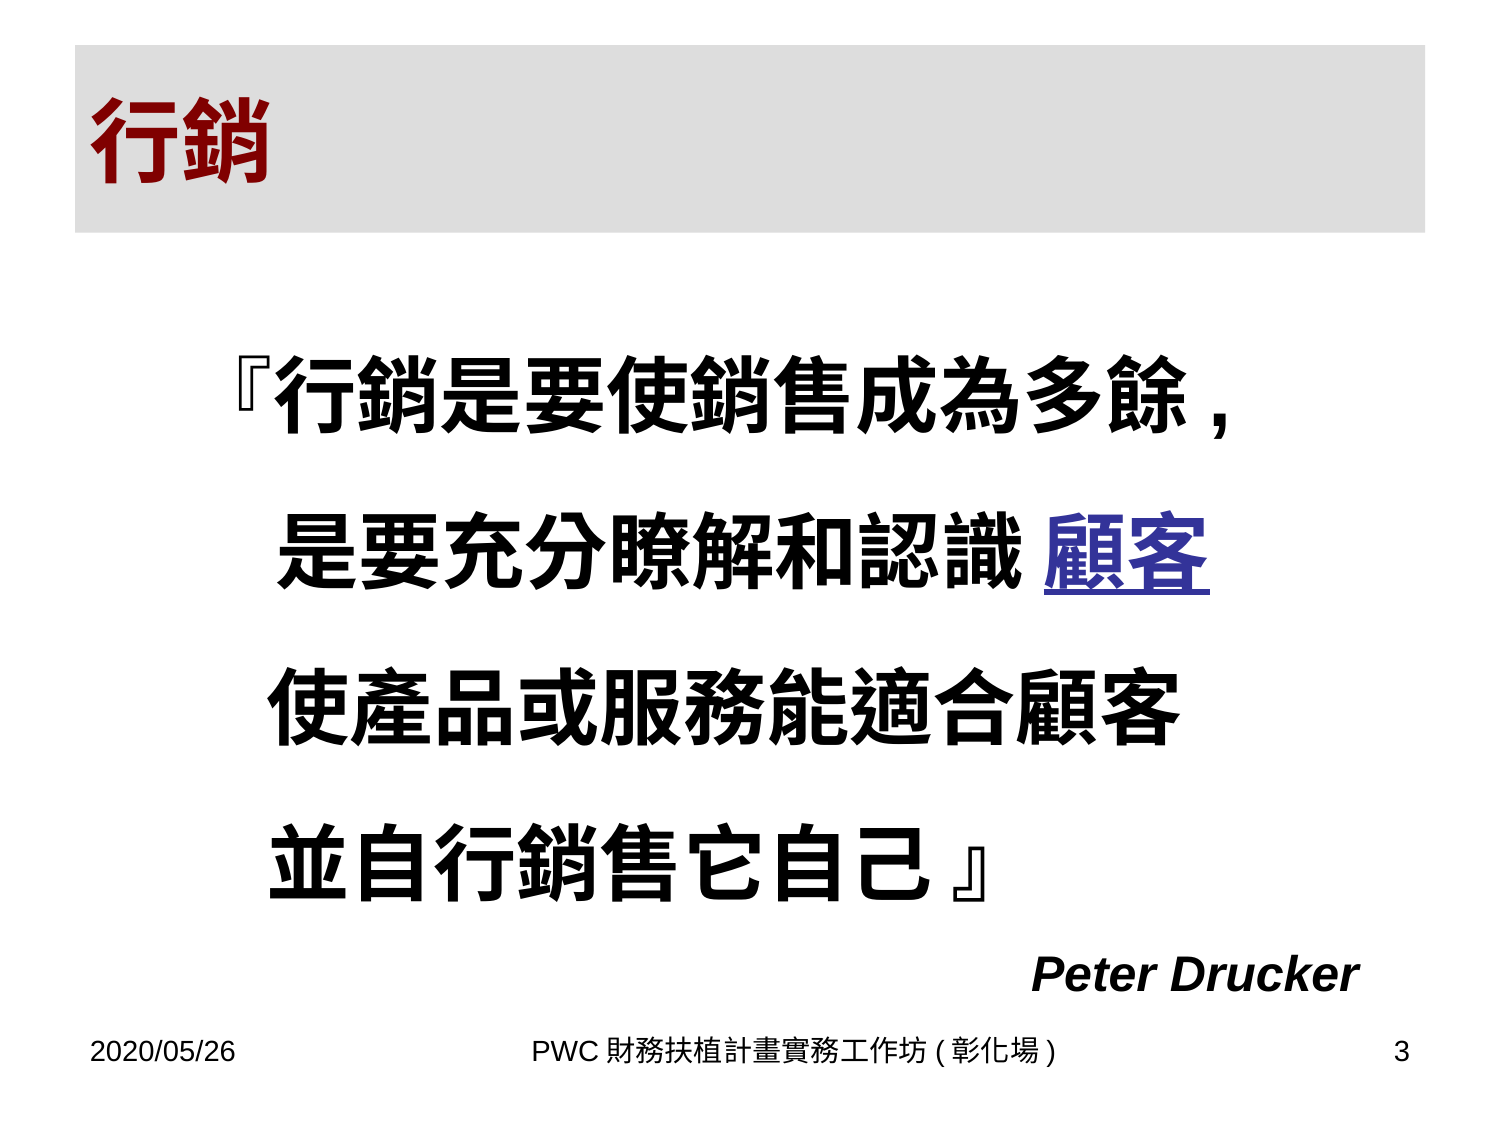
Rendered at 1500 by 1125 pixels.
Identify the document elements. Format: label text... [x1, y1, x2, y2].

text_box 2020/05/26 [74, 1024, 426, 1103]
text_box 行銷 [75, 45, 1426, 233]
text_box PWC財務扶植計畫實務工作坊(彰化場) [512, 1024, 1075, 1103]
text_box <編號> [1075, 1024, 1426, 1103]
text_box 『行銷是要使銷售成為多餘, 是要充分瞭解和認識 顧客 使產品或服務能適合顧客 並自行銷售它自己 』 Peter Drucker [174, 331, 1388, 1007]
